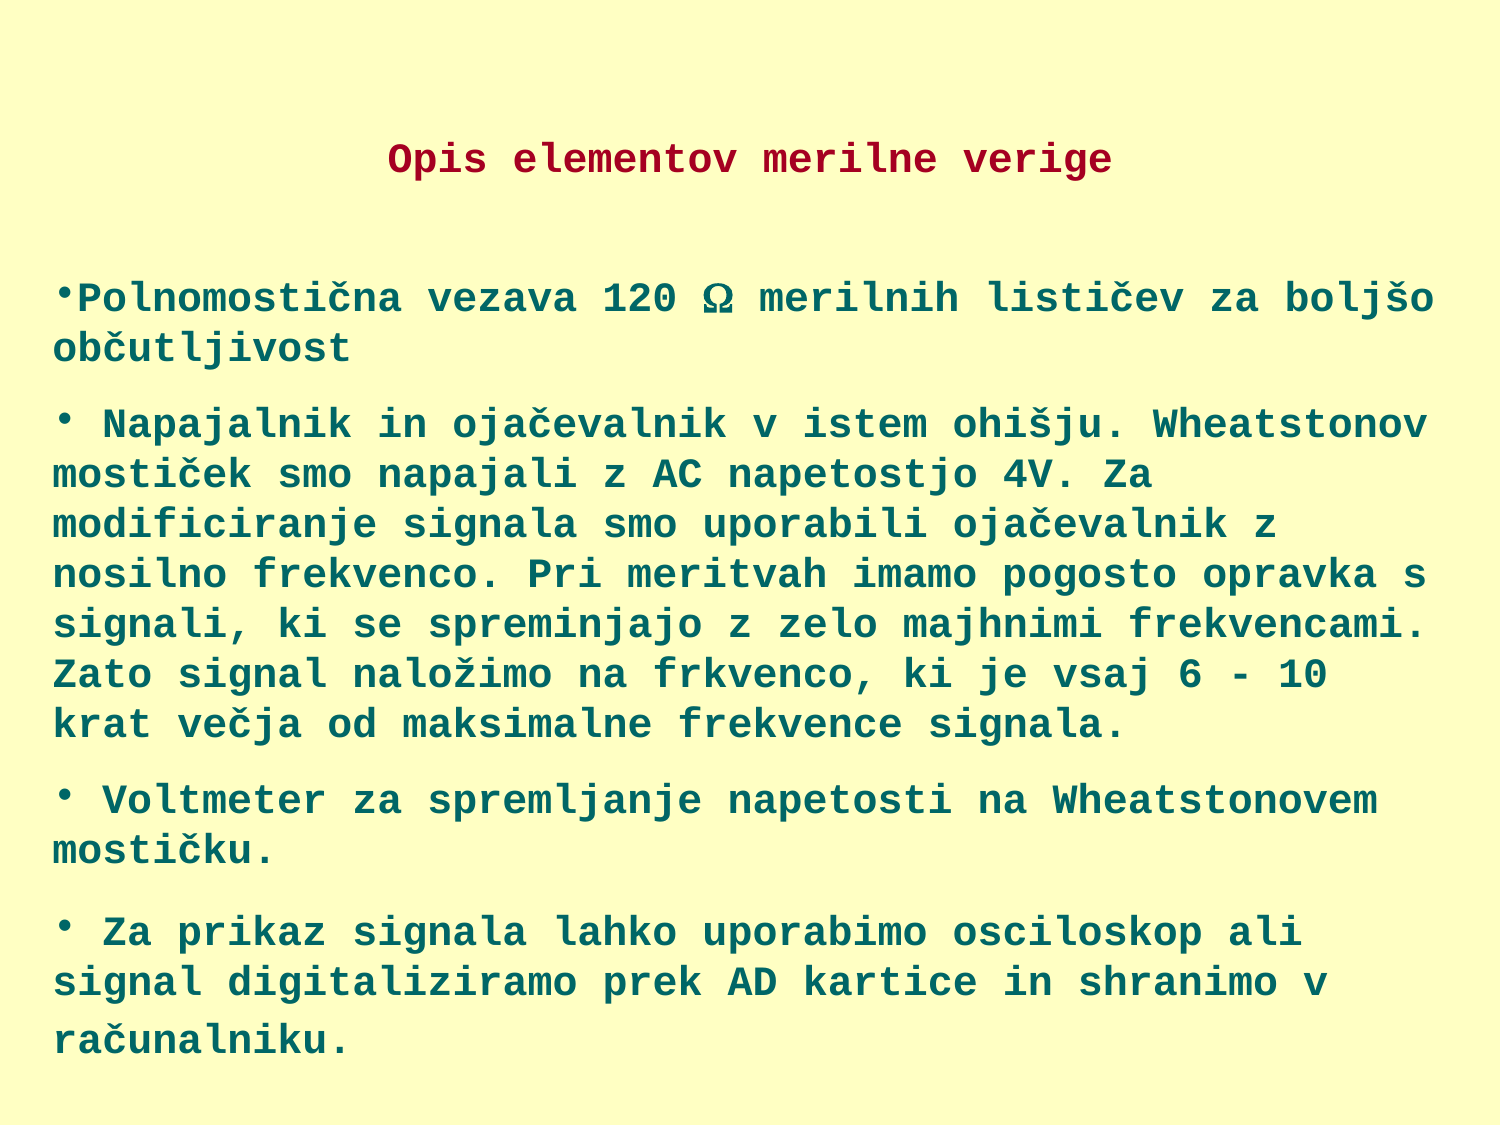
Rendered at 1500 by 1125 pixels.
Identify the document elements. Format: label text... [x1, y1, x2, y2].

text_box Polnomostična vezava 120  merilnih lističev za boljšo občutljivost Napajalnik in ojačevalnik v istem ohišju. Wheatstonov mostiček smo napajali z AC napetostjo 4V. Za modificiranje signala smo uporabili ojačevalnik z nosilno frekvenco. Pri meritvah imamo pogosto opravka s signali, ki se spreminjajo z zelo majhnimi frekvencami. Zato signal naložimo na frkvenco, ki je vsaj 6 - 10 krat večja od maksimalne frekvence signala. Voltmeter za spremljanje napetosti na Wheatstonovem mostičku. Za prikaz signala lahko uporabimo osciloskop ali signal digitaliziramo prek AD kartice in shranimo v računalniku. [37, 262, 1463, 1072]
title Opis elementov merilne verige [112, 62, 1388, 250]
